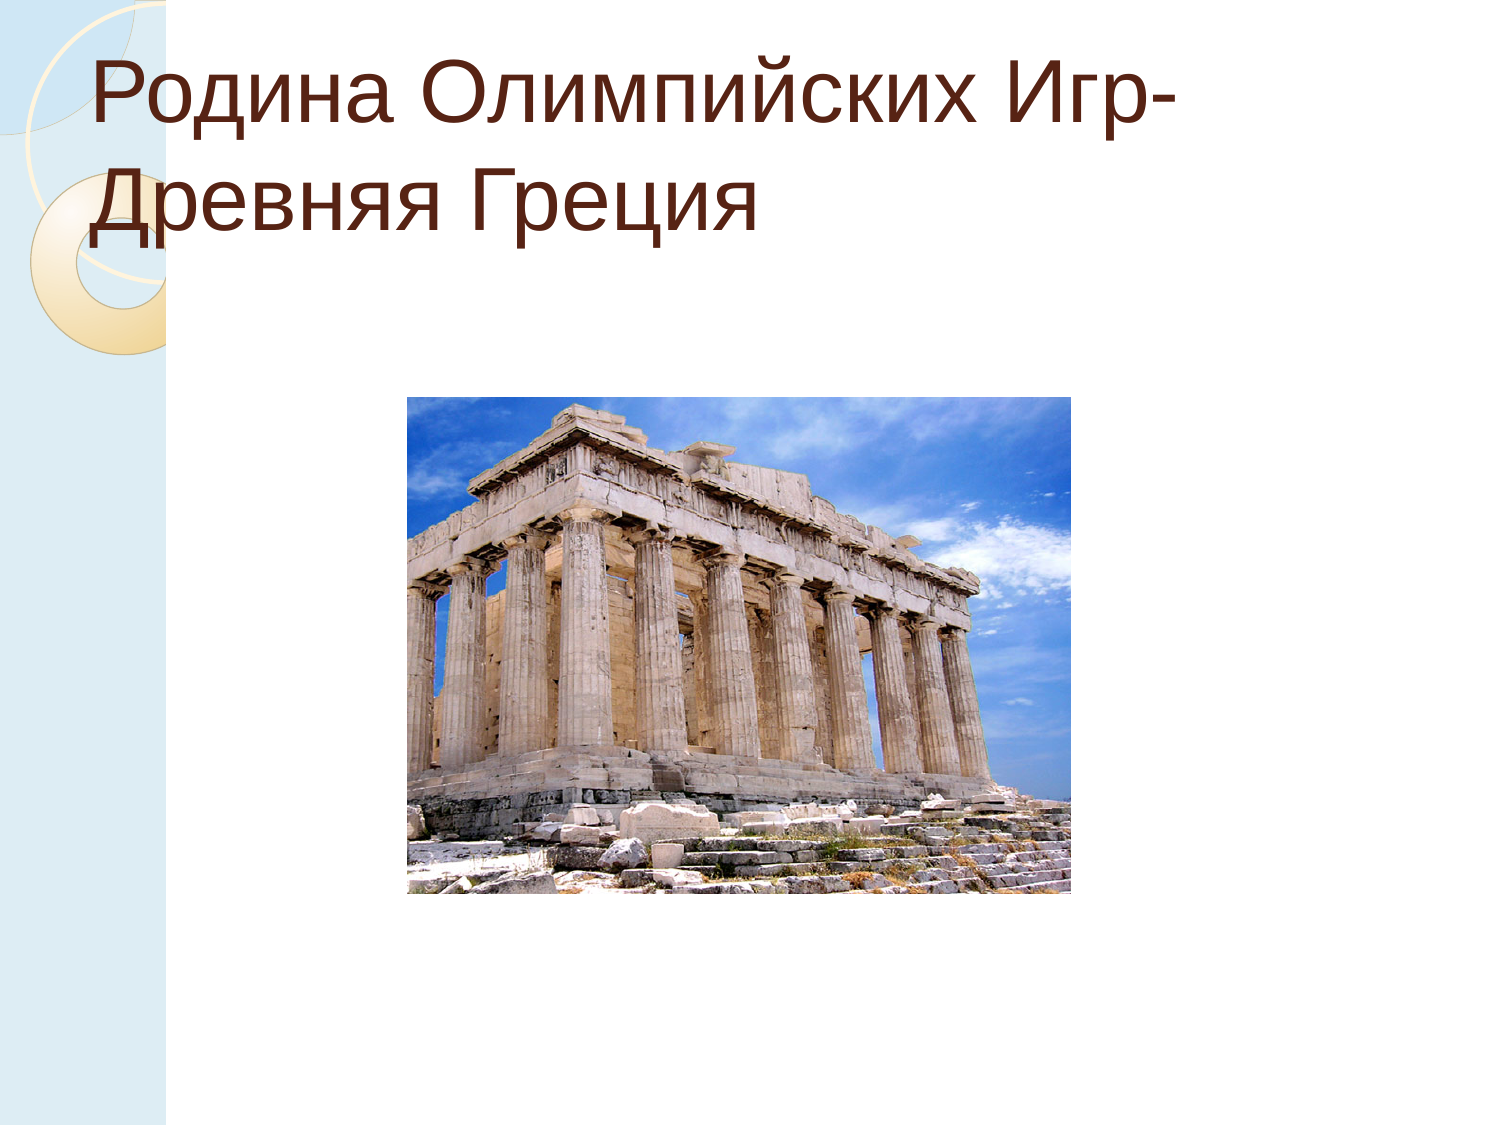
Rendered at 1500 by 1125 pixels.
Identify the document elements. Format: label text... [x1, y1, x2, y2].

picture [407, 397, 1071, 894]
title Родина Олимпийских Игр- Древняя Греция [75, 26, 1425, 233]
